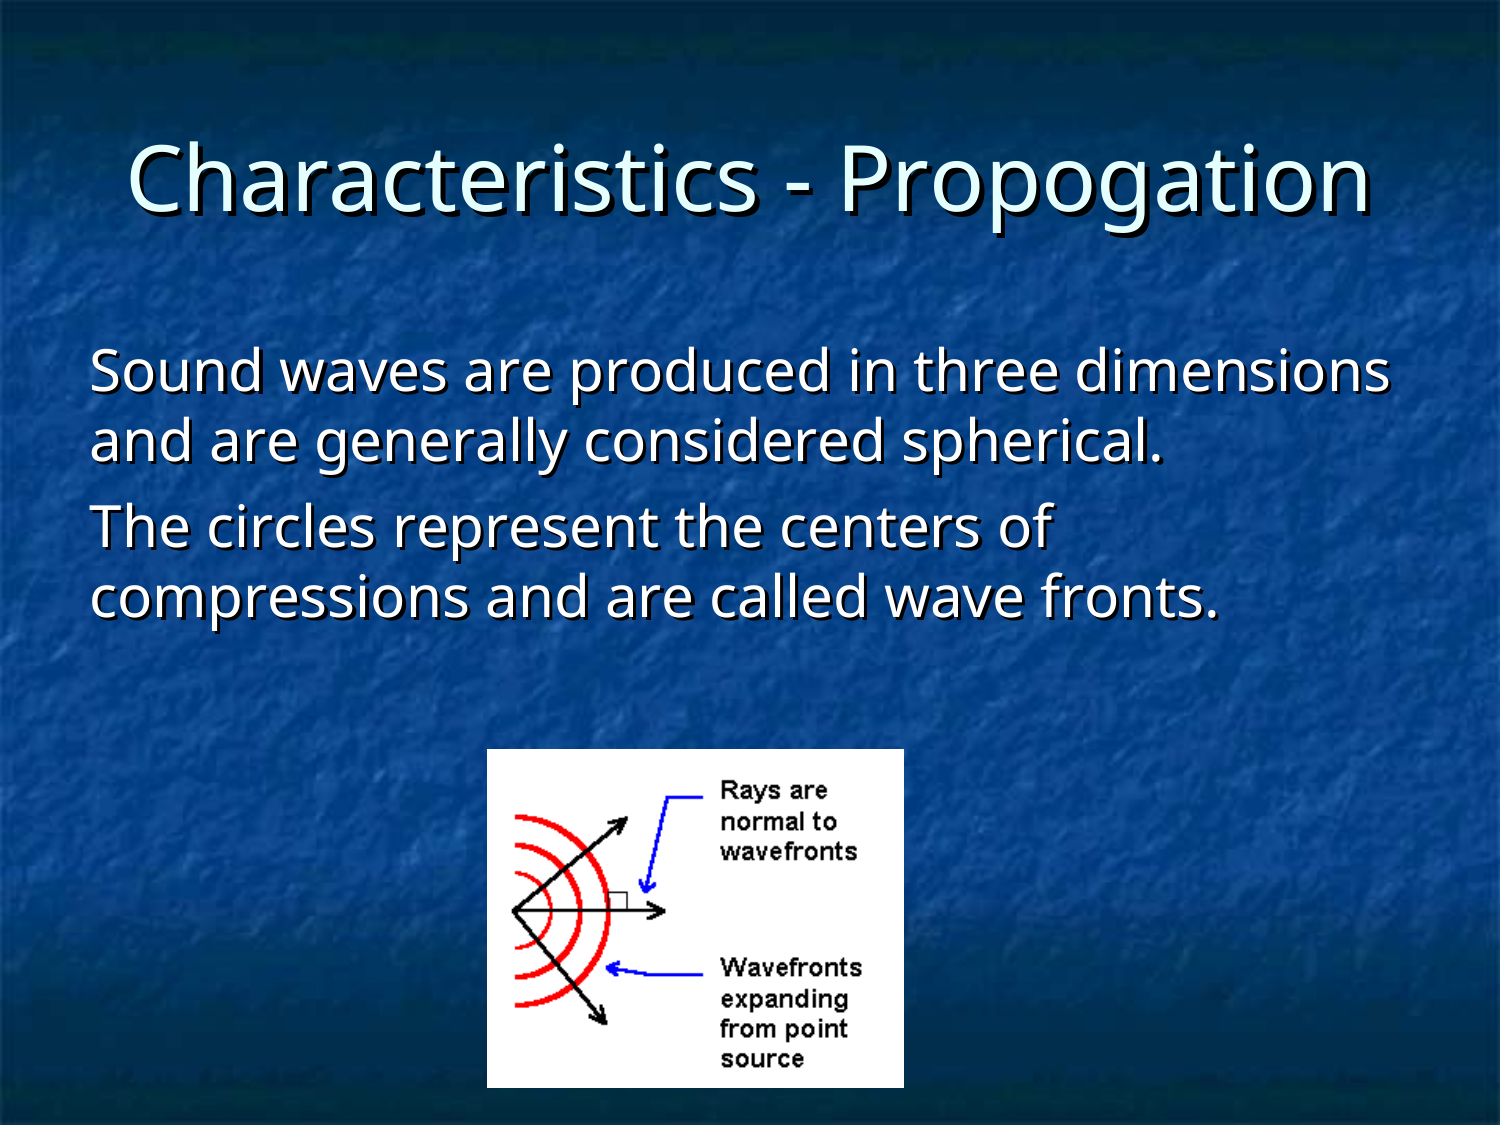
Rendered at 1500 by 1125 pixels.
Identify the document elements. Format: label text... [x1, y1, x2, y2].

text_box Characteristics - Propogation [75, 57, 1425, 293]
text_box Sound waves are produced in three dimensions and are generally considered spherical. The circles represent the centers of compressions and are called wave fronts. [75, 324, 1425, 638]
picture [0, 0, 1500, 1125]
